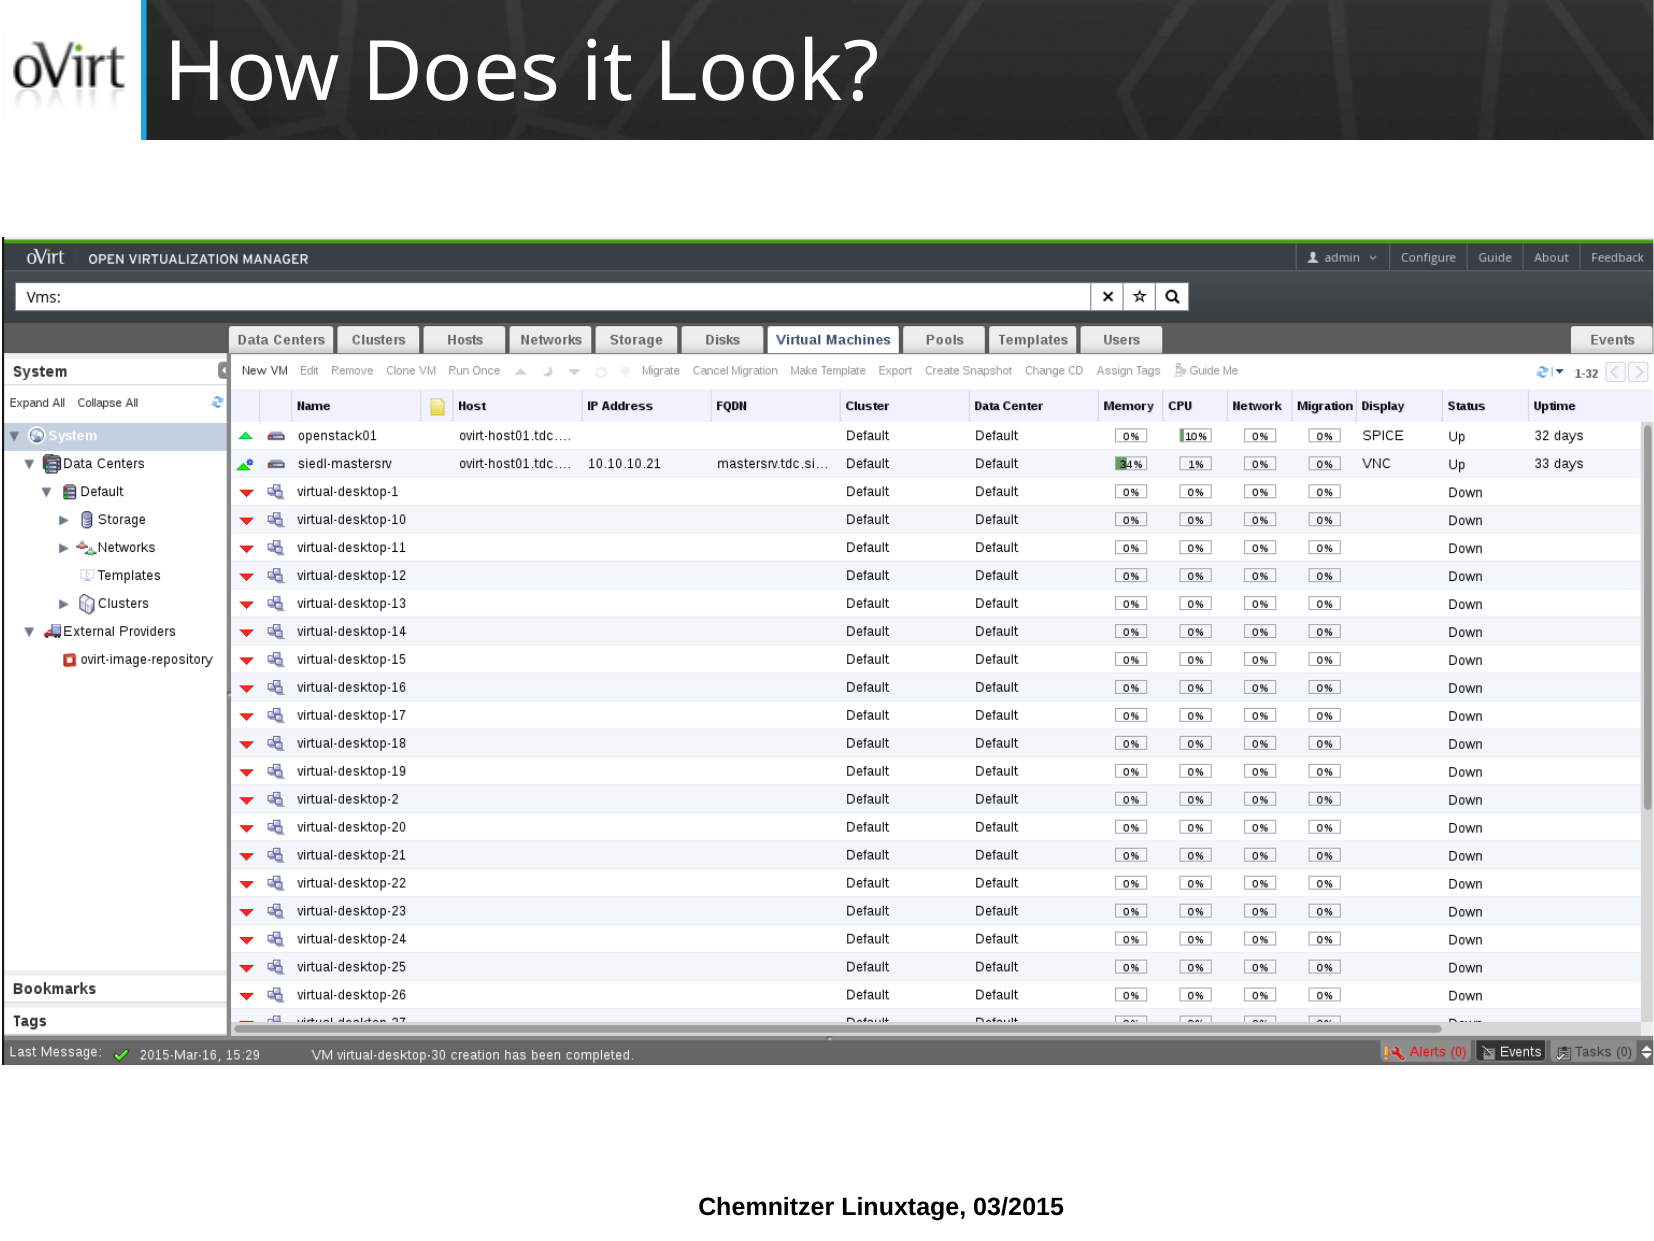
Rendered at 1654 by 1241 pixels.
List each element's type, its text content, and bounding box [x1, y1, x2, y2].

title How Does it Look? [164, 18, 1653, 119]
picture [2, 237, 1654, 1066]
picture [0, 0, 1654, 140]
